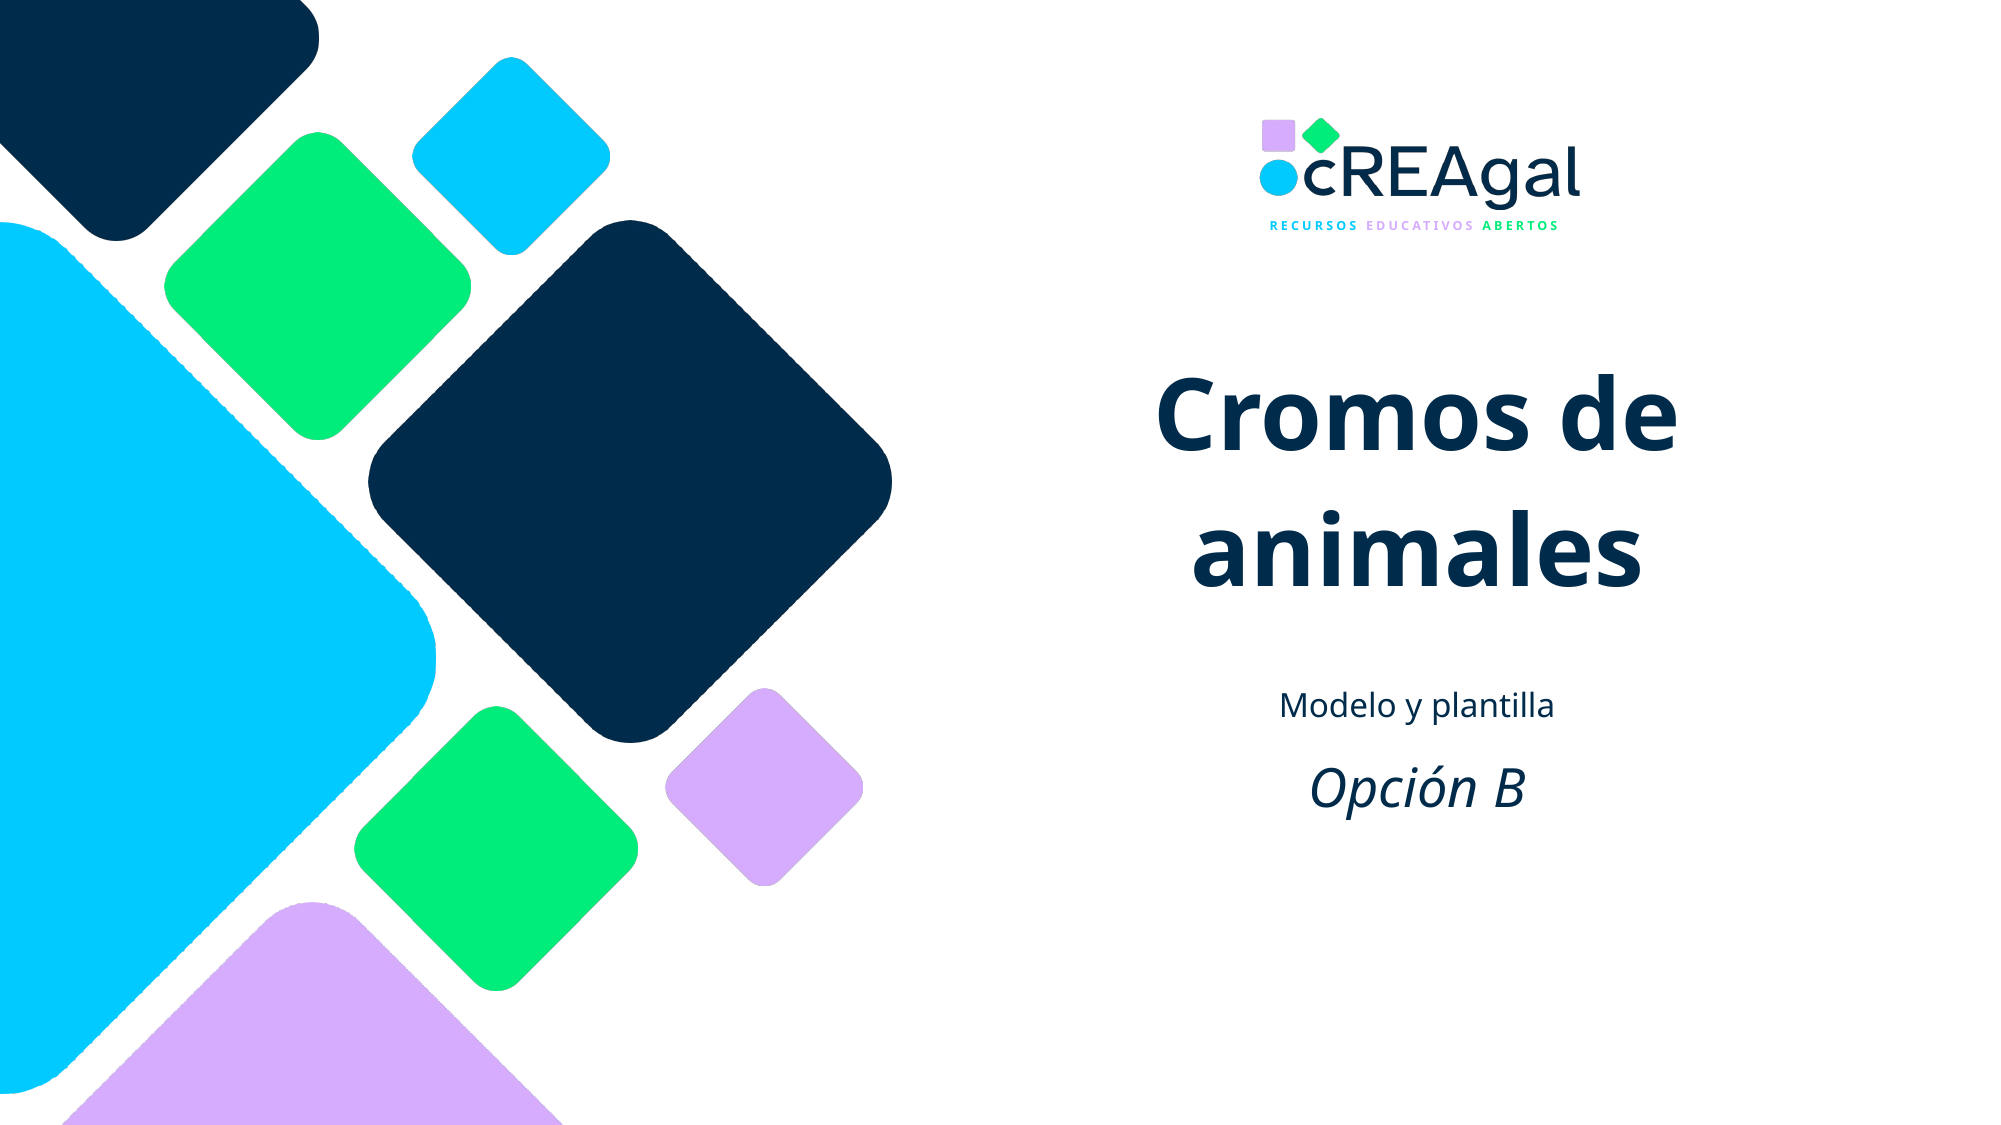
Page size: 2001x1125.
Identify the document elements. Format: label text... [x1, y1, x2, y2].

picture [515, 57, 610, 149]
picture [1259, 118, 1580, 210]
picture [0, 0, 892, 1125]
title Cromos de animales [974, 309, 1861, 649]
list Modelo y plantilla Opción B [974, 649, 1861, 857]
